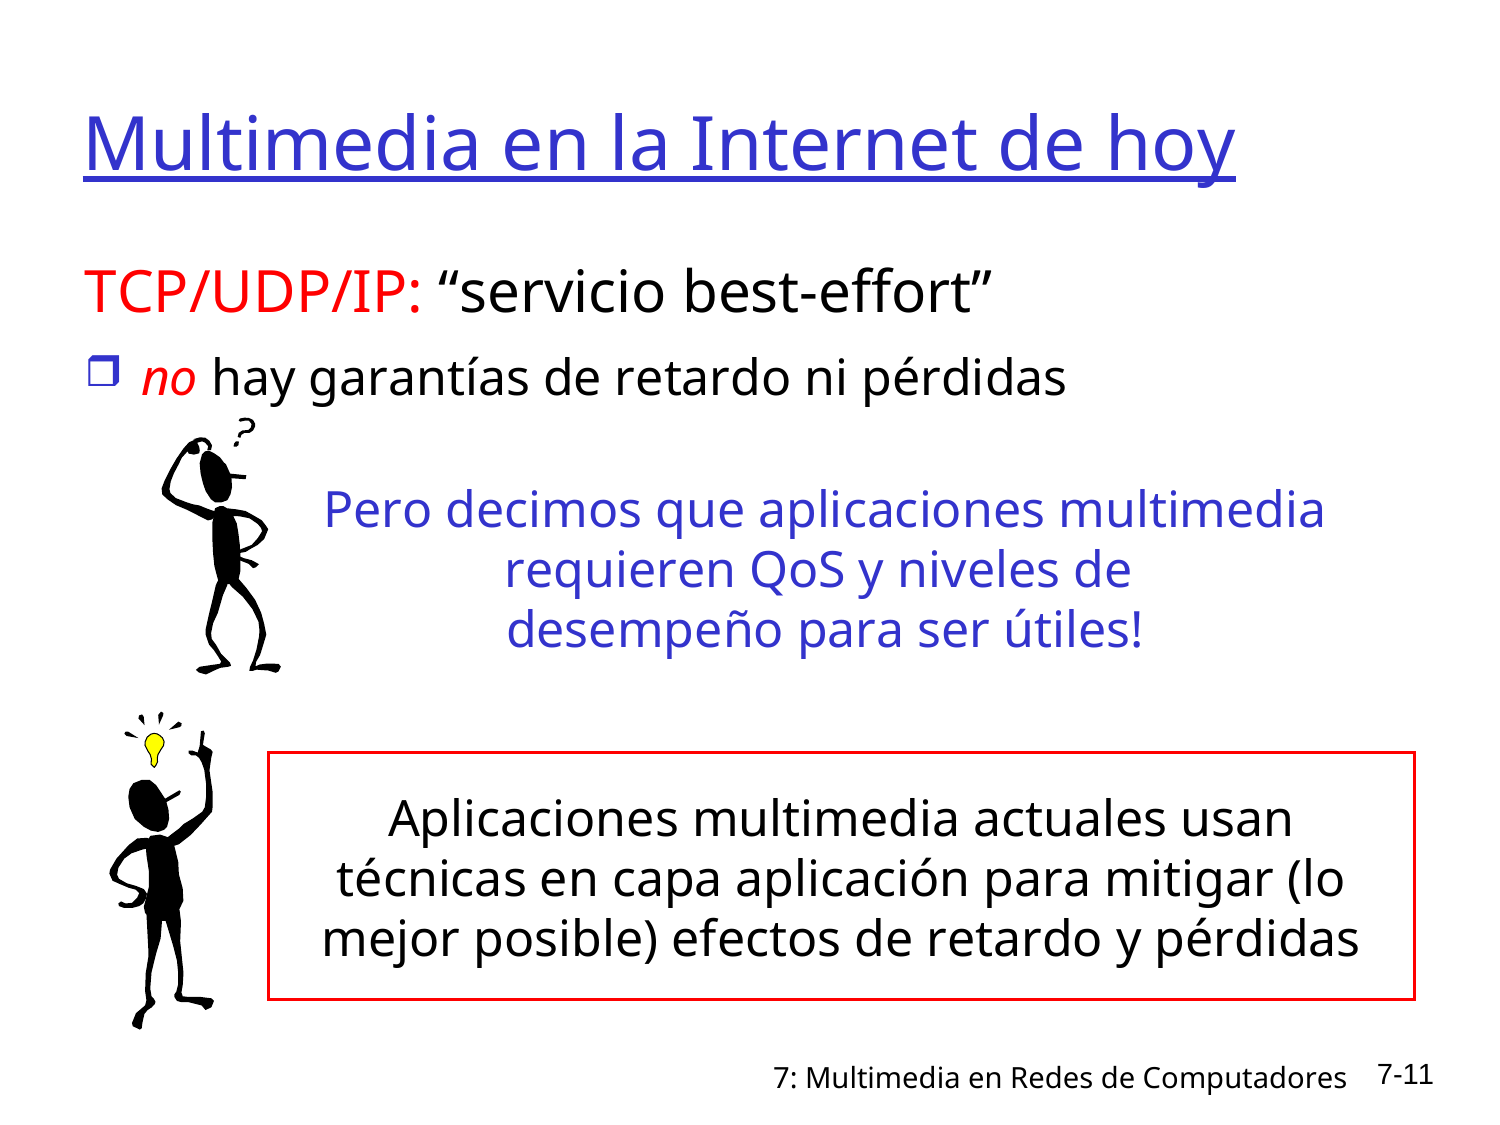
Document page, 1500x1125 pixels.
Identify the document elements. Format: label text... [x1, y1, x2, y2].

title Multimedia en la Internet de hoy [67, 70, 1343, 214]
picture [109, 711, 215, 1030]
text_box Pero decimos que aplicaciones multimedia requieren QoS y niveles de desempeño para ser útiles! [308, 469, 1343, 666]
text_box Aplicaciones multimedia actuales usan técnicas en capa aplicación para mitigar (lo mejor posible) efectos de retardo y pérdidas [307, 778, 1377, 974]
list TCP/UDP/IP: “servicio best-effort” no hay garantías de retardo ni pérdidas [70, 242, 1346, 422]
picture [161, 417, 281, 675]
